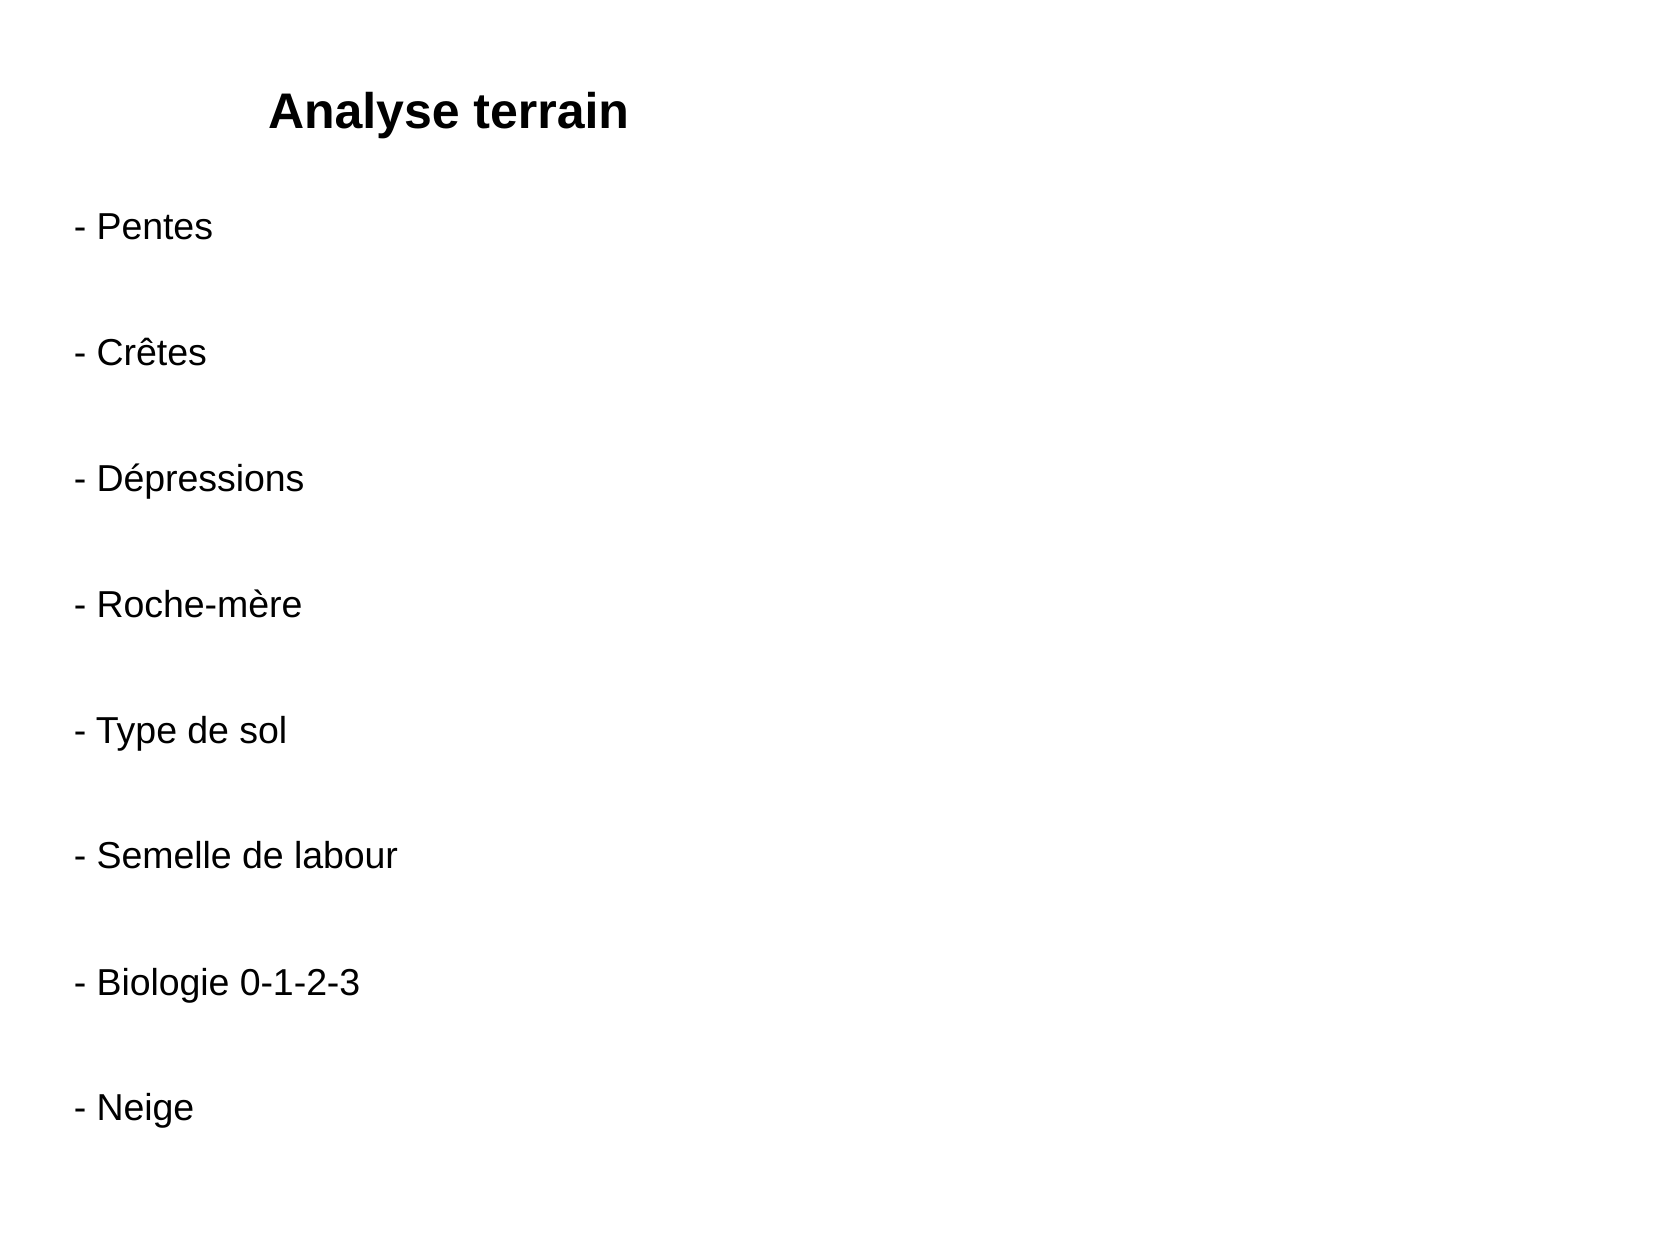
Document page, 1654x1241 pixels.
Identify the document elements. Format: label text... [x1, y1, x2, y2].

text_box - Pentes - Crêtes - Dépressions - Roche-mère - Type de sol - Semelle de labour - Biologie 0-1-2-3 - Neige [59, 177, 898, 1241]
title Analyse terrain [82, 8, 815, 177]
